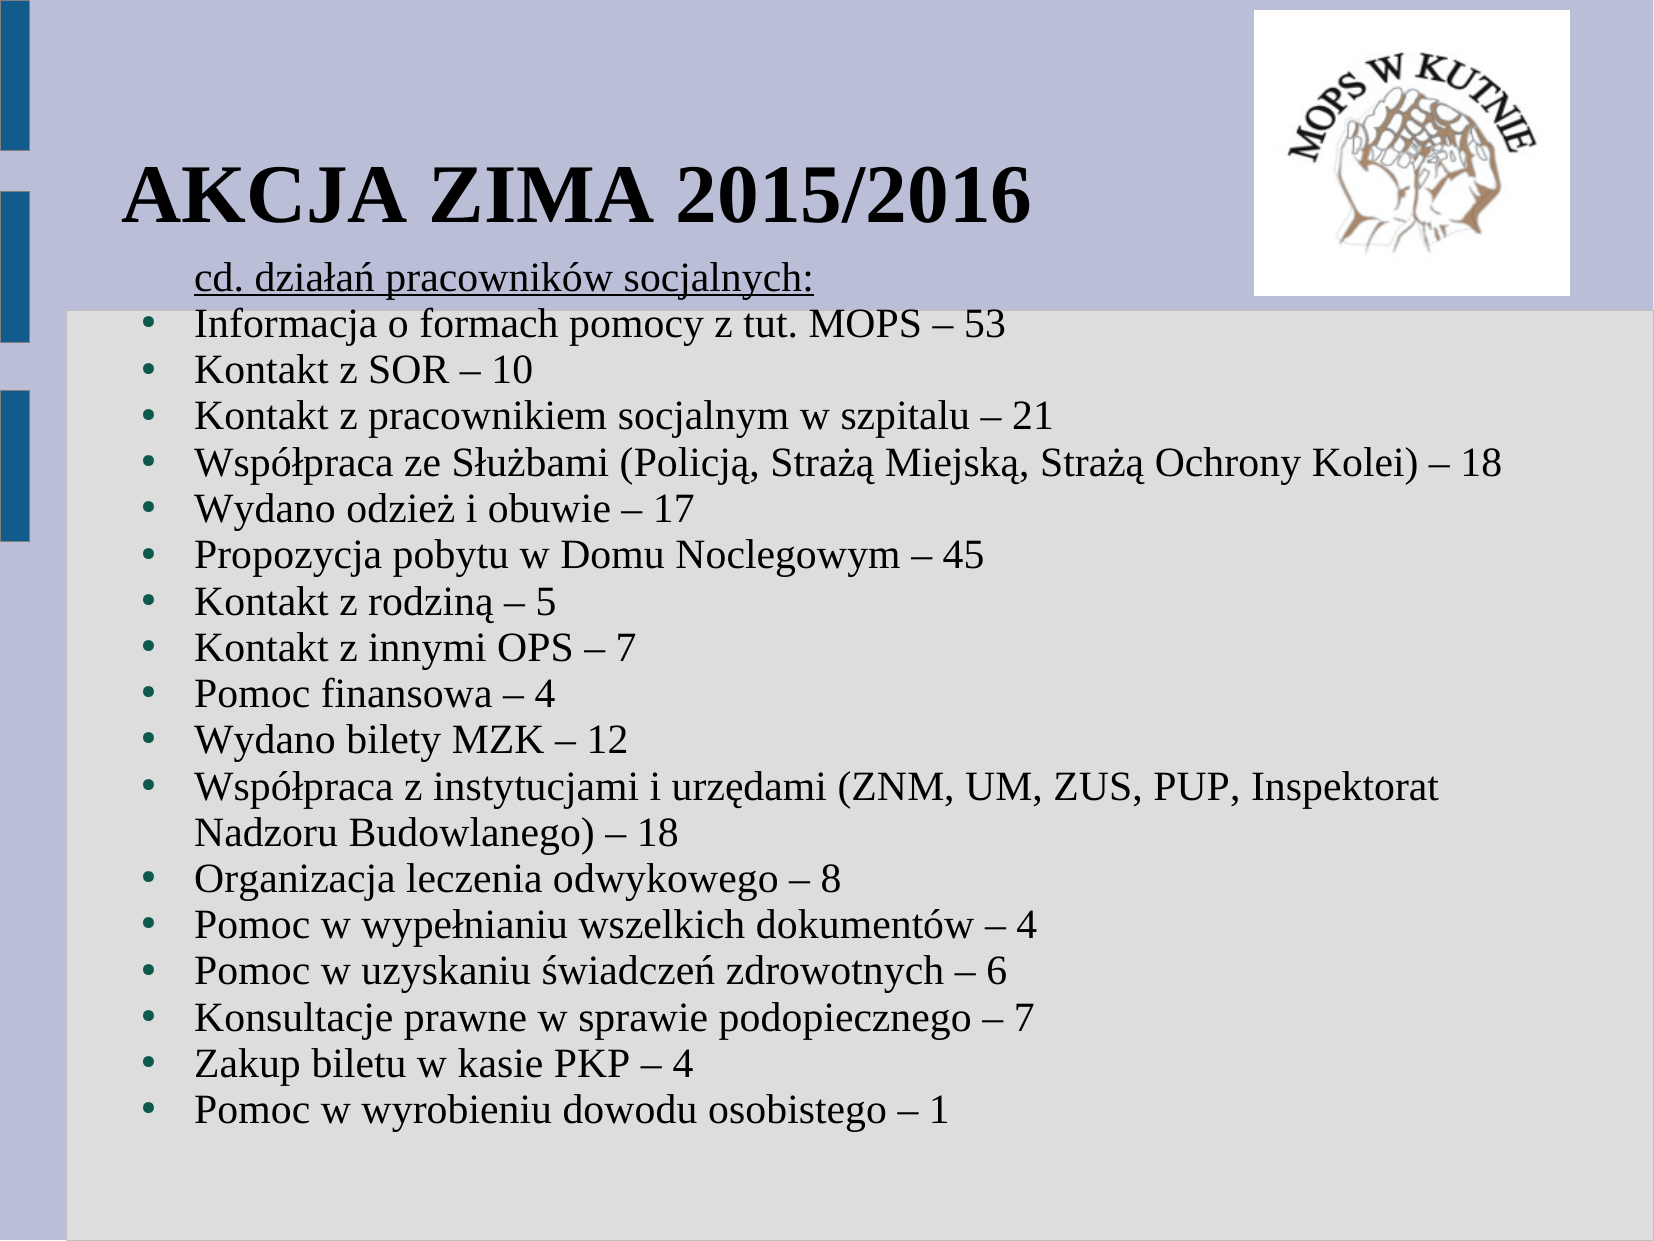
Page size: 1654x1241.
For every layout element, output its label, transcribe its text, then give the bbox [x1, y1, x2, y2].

picture [1254, 10, 1570, 296]
title AKCJA ZIMA 2015/2016 [121, 91, 1254, 299]
list cd. działań pracowników socjalnych: Informacja o formach pomocy z tut. MOPS – 53 Kontakt z SOR – 10 Kontakt z pracownikiem socjalnym w szpitalu – 21 Współpraca ze Służbami (Policją, Strażą Miejską, Strażą Ochrony Kolei) – 18 Wydano odzież i obuwie – 17 Propozycja pobytu w Domu Noclegowym – 45 Kontakt z rodziną – 5 Kontakt z innymi OPS – 7 Pomoc finansowa – 4 Wydano bilety MZK – 12 Współpraca z instytucjami i urzędami (ZNM, UM, ZUS, PUP, Inspektorat Nadzoru Budowlanego) – 18 Organizacja leczenia odwykowego – 8 Pomoc w wypełnianiu wszelkich dokumentów – 4 Pomoc w uzyskaniu świadczeń zdrowotnych – 6 Konsultacje prawne w sprawie podopiecznego – 7 Zakup biletu w kasie PKP – 4 Pomoc w wyrobieniu dowodu osobistego – 1 [123, 254, 1536, 1211]
